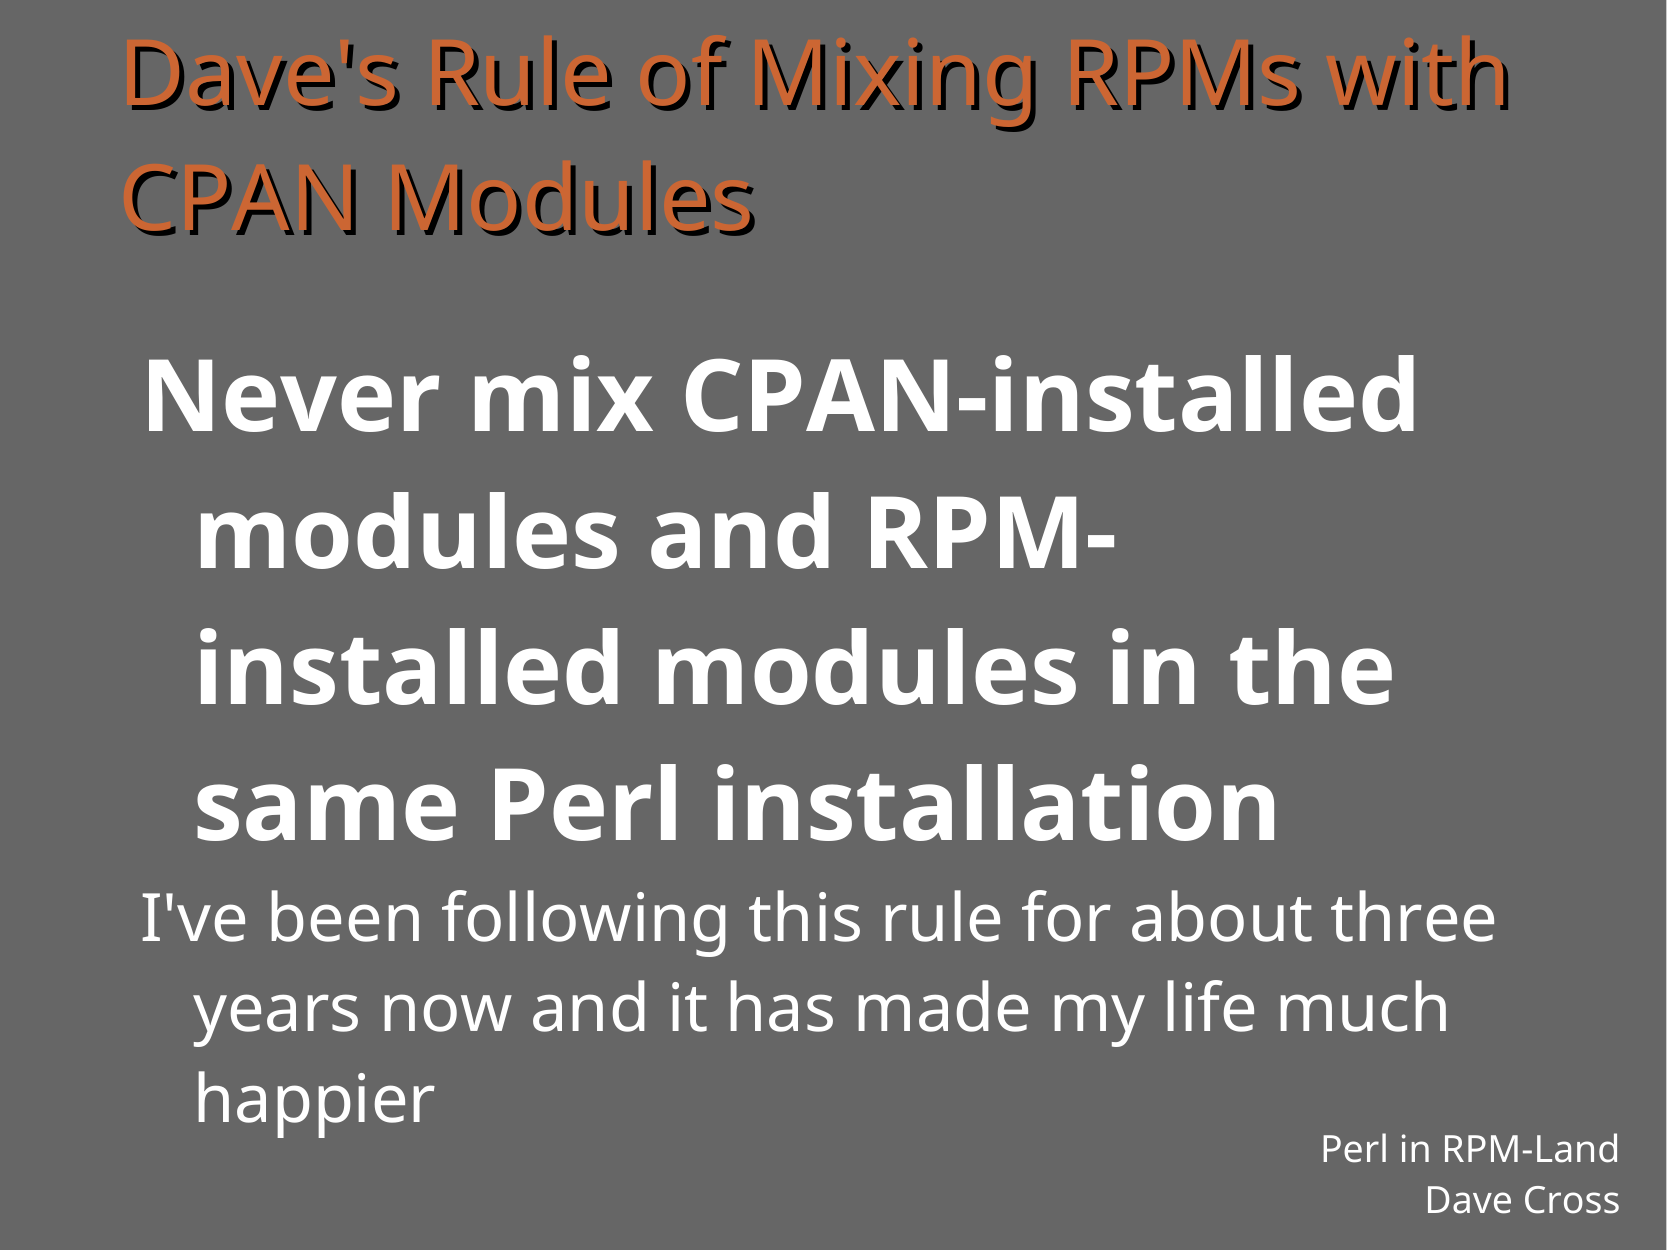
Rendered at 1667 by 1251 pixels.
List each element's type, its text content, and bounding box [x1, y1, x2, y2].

title Dave's Rule of Mixing RPMs with CPAN Modules [118, 25, 1542, 240]
list Never mix CPAN-installed modules and RPM-installed modules in the same Perl installation I've been following this rule for about three years now and it has made my life much happier [122, 324, 1546, 1140]
